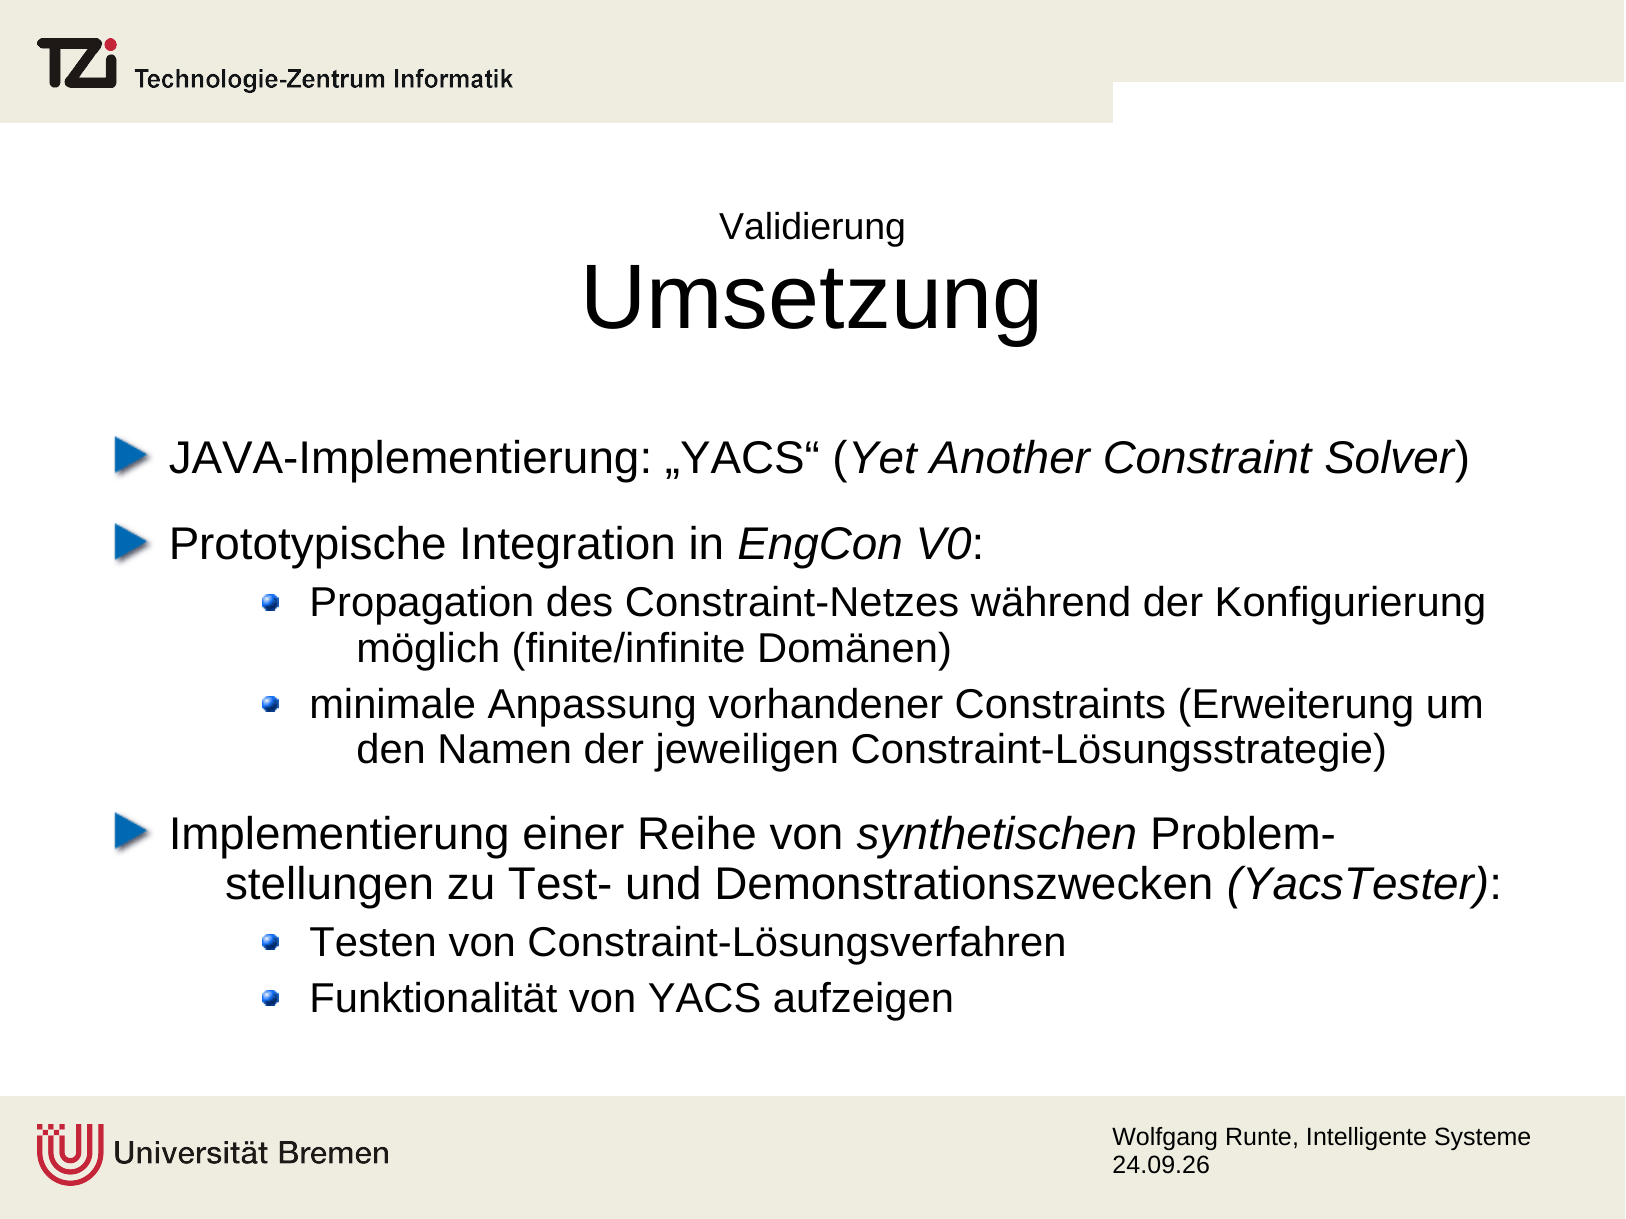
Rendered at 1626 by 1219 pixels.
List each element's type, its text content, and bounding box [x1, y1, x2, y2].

list JAVA-Implementierung: „YACS“ (Yet Another Constraint Solver) Prototypische Integration in EngCon V0: Propagation des Constraint-Netzes während der Konfigurierung möglich (finite/infinite Domänen) minimale Anpassung vorhandener Constraints (Erweiterung um den Namen der jeweiligen Constraint-Lösungsstrategie) Implementierung einer Reihe von synthetischen Problem- stellungen zu Test- und Demonstrationszwecken (YacsTester): Testen von Constraint-Lösungsverfahren Funktionalität von YACS aufzeigen [112, 433, 1513, 1070]
picture [37, 1124, 388, 1186]
picture [37, 38, 513, 93]
title Validierung Umsetzung [112, 162, 1513, 393]
